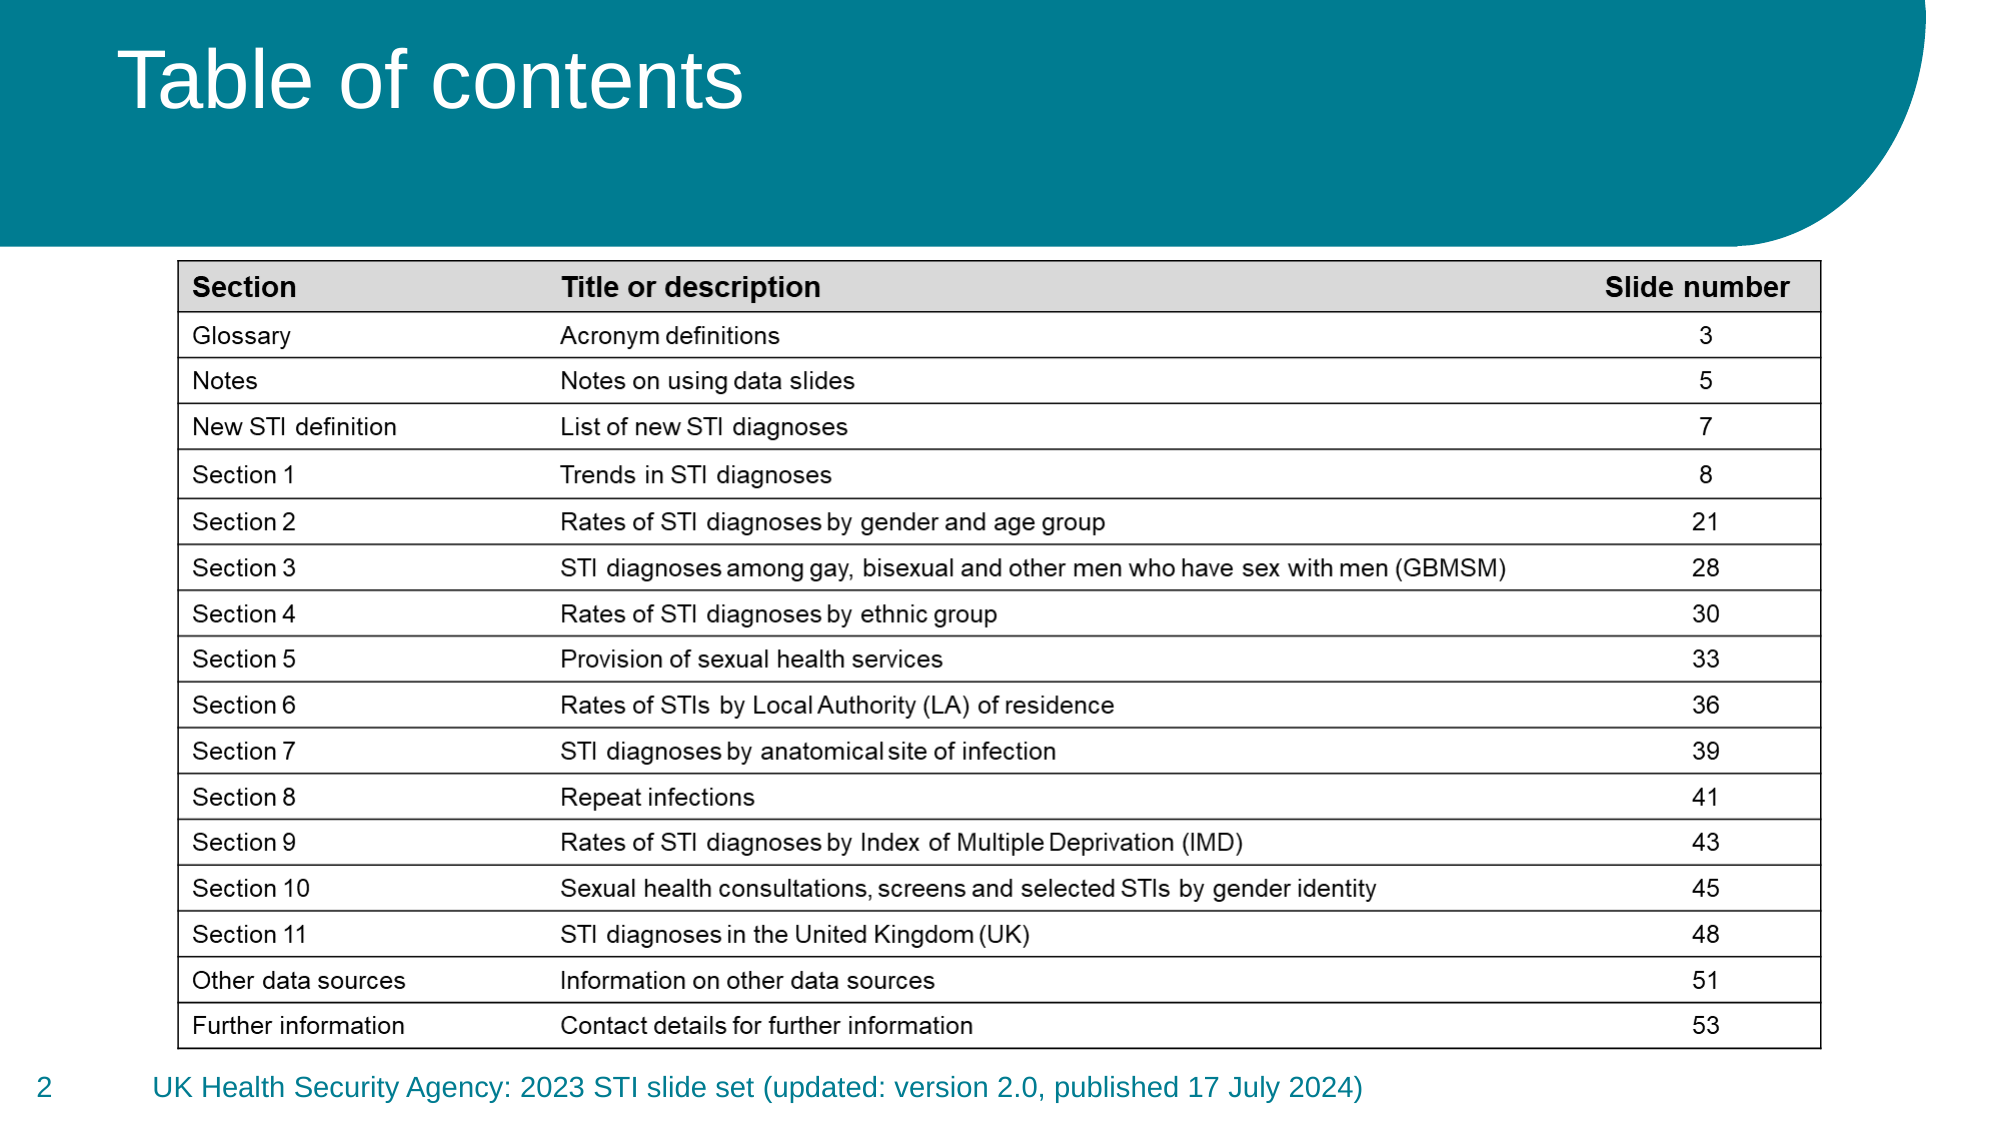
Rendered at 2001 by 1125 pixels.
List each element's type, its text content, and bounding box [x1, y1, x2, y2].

title Table of contents [101, 29, 1747, 189]
text_box UK Health Security Agency: 2023 STI slide set (updated: version 2.0, published 17 July 2024) [137, 1056, 1780, 1116]
text_box [21, 1056, 120, 1117]
picture [177, 259, 1823, 1055]
